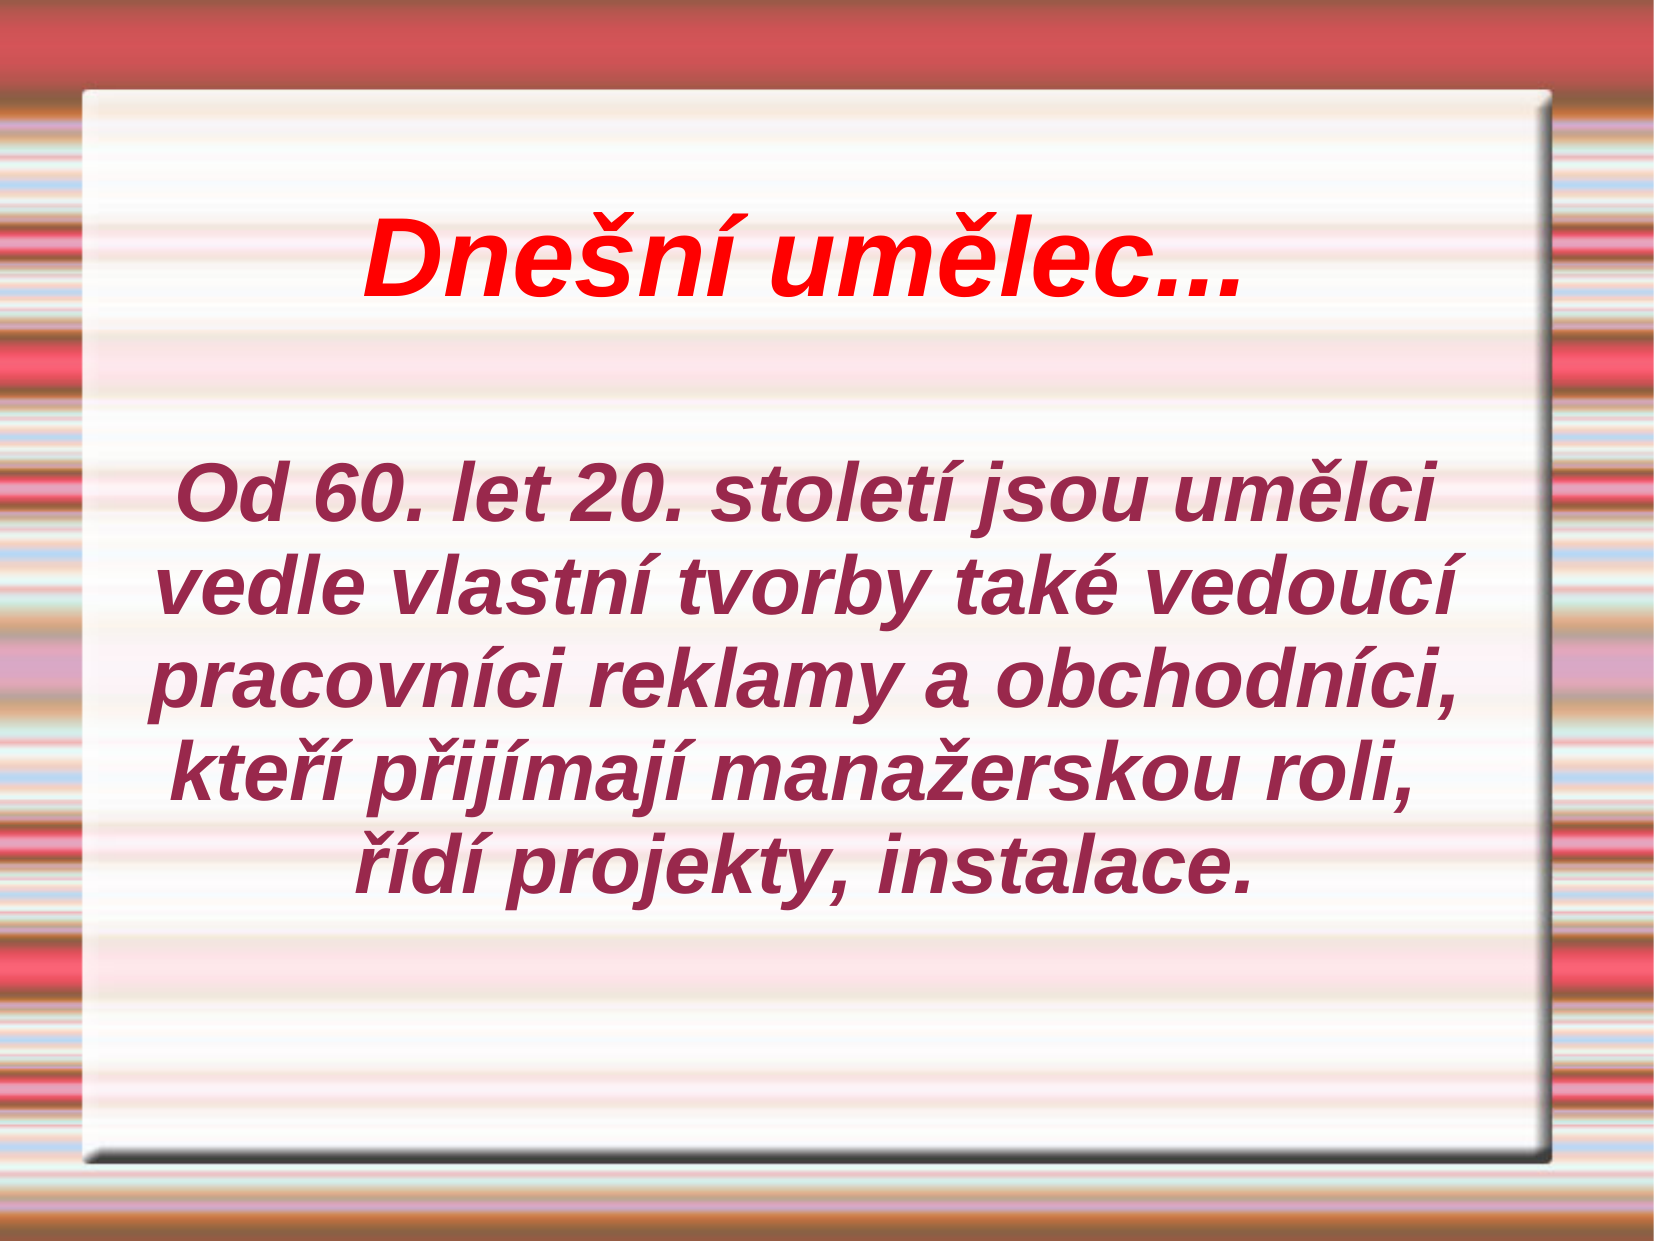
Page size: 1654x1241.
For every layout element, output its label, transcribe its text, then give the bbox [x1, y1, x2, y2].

picture [0, 0, 1654, 1241]
title Dnešní umělec... Od 60. let 20. století jsou umělci vedle vlastní tvorby také vedoucí pracovníci reklamy a obchodníci, kteří přijímají manažerskou roli, řídí projekty, instalace. [88, 133, 1524, 975]
